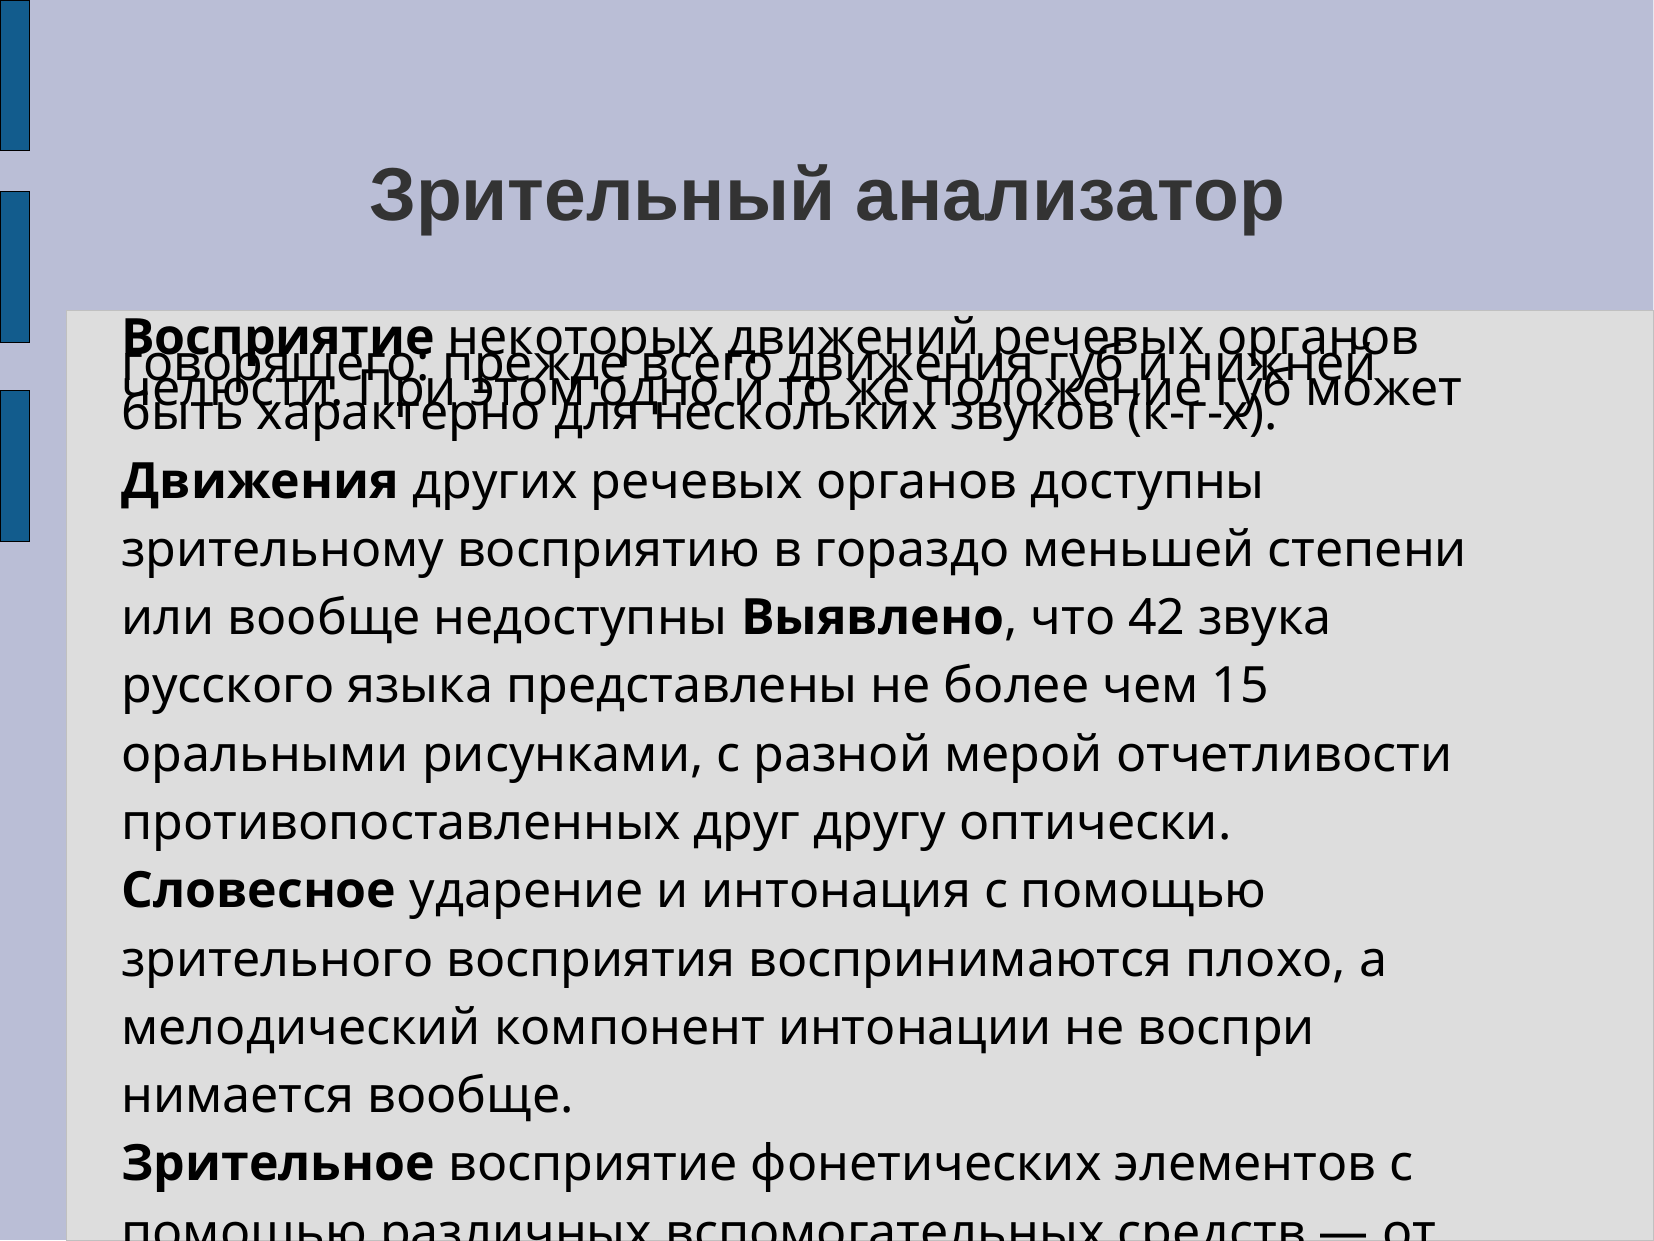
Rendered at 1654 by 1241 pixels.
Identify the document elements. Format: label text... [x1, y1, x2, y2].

list Восприятие некоторых движений речевых органов говорящего: прежде всего движения губ и нижней челюсти. При этом одно и то же положение губ может быть характерно для нескольких звуков (к-г-х). Движения других речевых органов доступны зрительному восприятию в гораздо меньшей степени или вообще недоступны Выявлено, что 42 звука русского языка представлены не более чем 15 оральными рисунками, с разной мерой отчетливости противопоставленных друг другу оптически. Словесное ударение и интонация с помощью зрительного восприятия воспринимаются плохо, а мелодический компонент интонации не воспри нимается вообще. Зрительное восприятие фонетических элементов с помощью различных вспомогательных средств — от самых простых пособий до специальных компьютерных программ. [121, 344, 1534, 1193]
title Зрительный анализатор [121, 91, 1534, 299]
